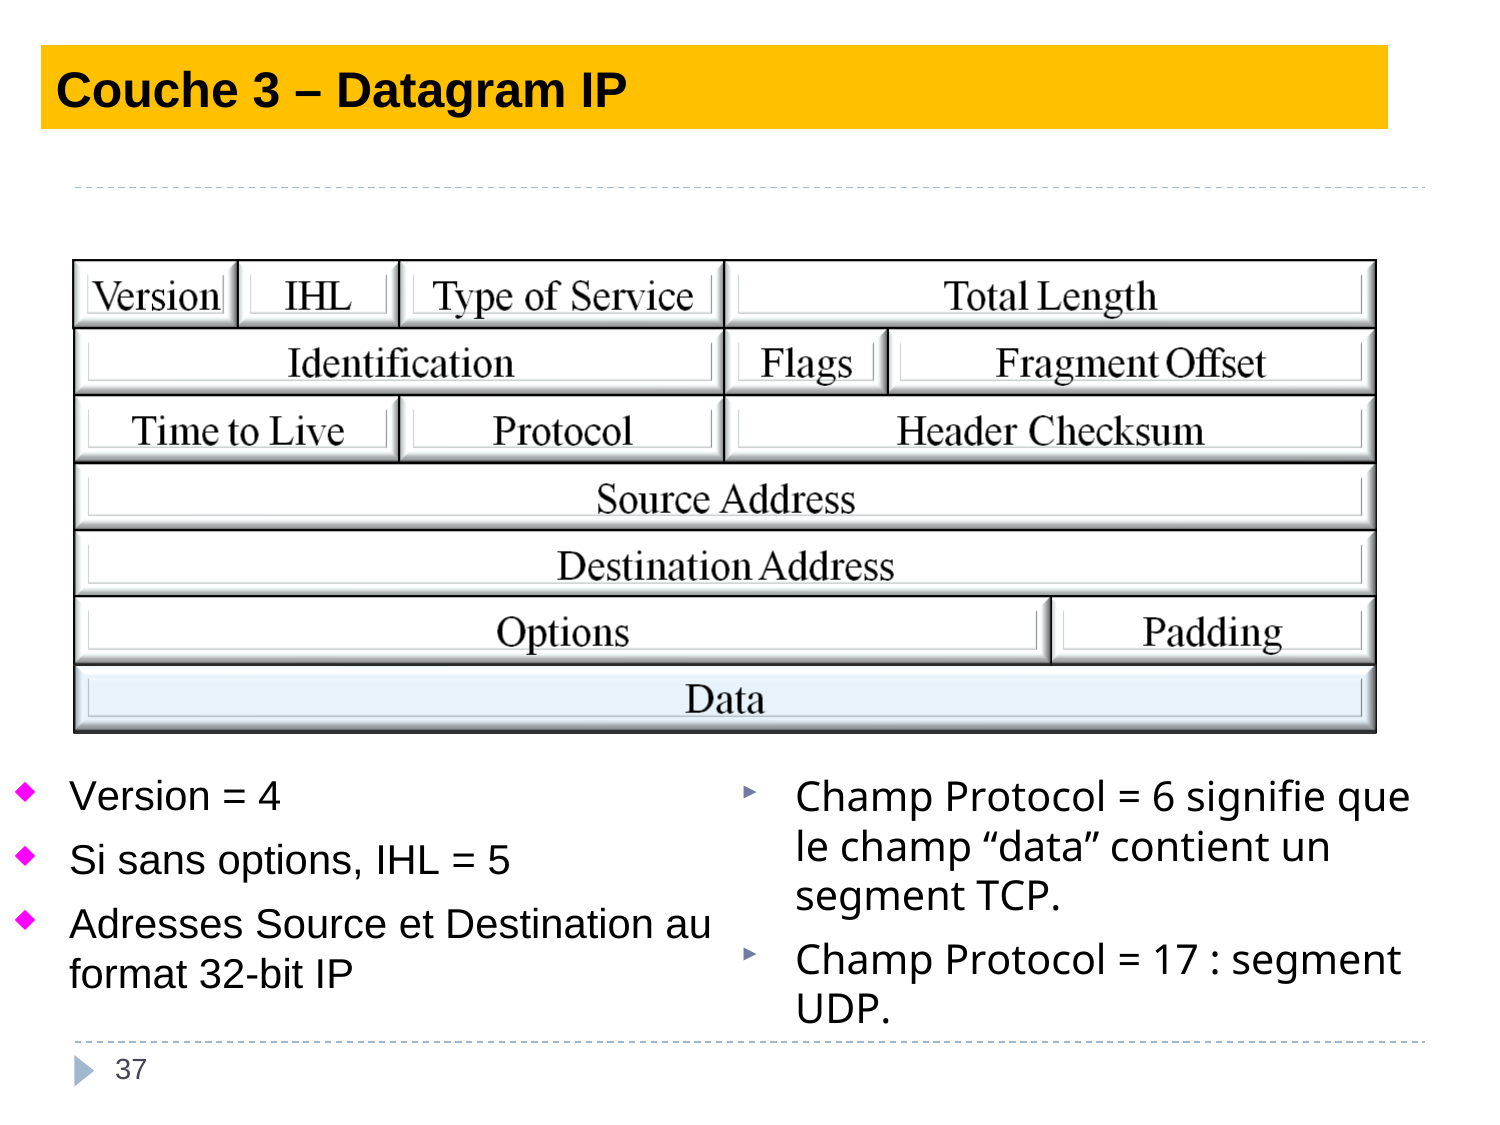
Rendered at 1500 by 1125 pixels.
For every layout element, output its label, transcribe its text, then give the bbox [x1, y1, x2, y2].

list Champ Protocol = 6 signifie que le champ “data” contient un segment TCP. Champ Protocol = 17 : segment UDP. [726, 763, 1465, 1042]
picture [65, 256, 1379, 736]
text_box 24 [100, 1042, 426, 1103]
text_box Couche 3 – Datagram IP [41, 45, 1388, 129]
text_box Version = 4 Si sans options, IHL = 5 Adresses Source et Destination au format 32-bit IP [0, 761, 744, 1005]
